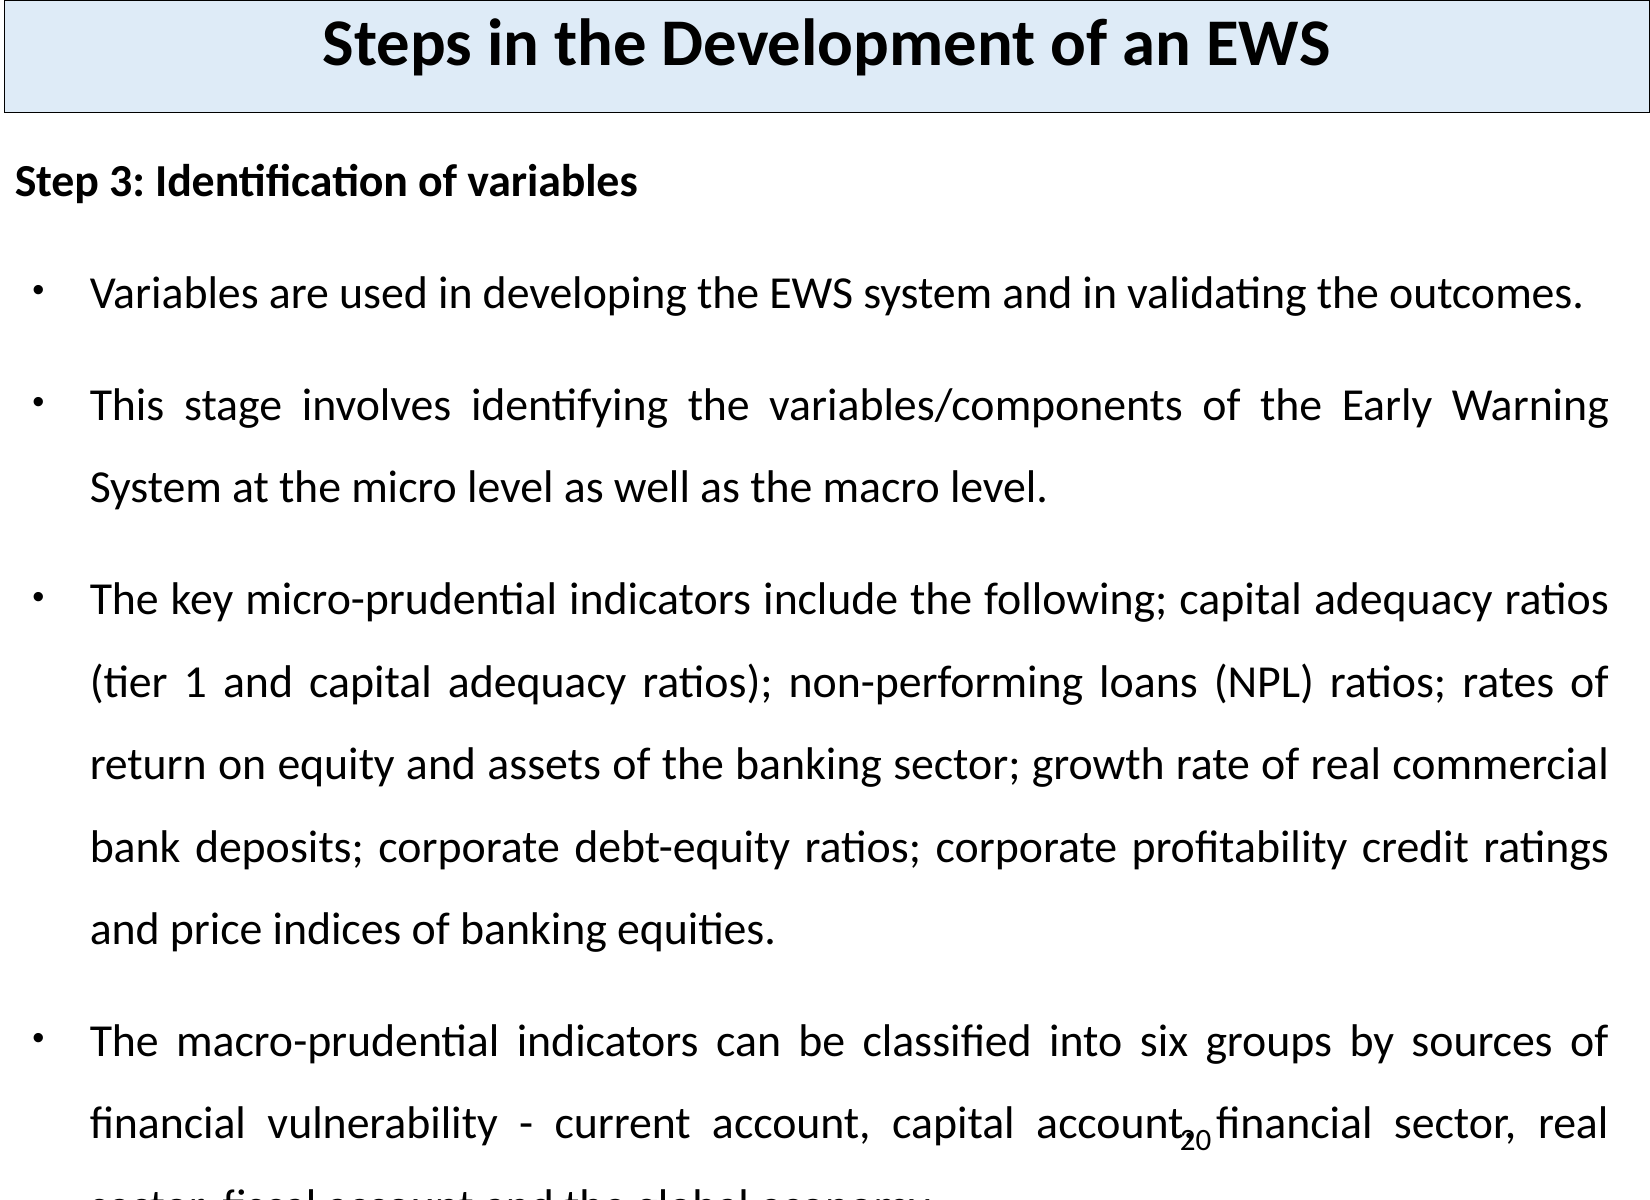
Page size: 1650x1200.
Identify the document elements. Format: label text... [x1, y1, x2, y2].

list Step 3: Identification of variables Variables are used in developing the EWS system and in validating the outcomes. This stage involves identifying the variables/components of the Early Warning System at the micro level as well as the macro level. The key micro-prudential indicators include the following; capital adequacy ratios (tier 1 and capital adequacy ratios); non-performing loans (NPL) ratios; rates of return on equity and assets of the banking sector; growth rate of real commercial bank deposits; corporate debt-equity ratios; corporate profitability credit ratings and price indices of banking equities. The macro-prudential indicators can be classified into six groups by sources of financial vulnerability - current account, capital account, financial sector, real sector, fiscal account and the global economy. [0, 115, 1625, 1177]
slide_number <numéro> [1165, 1112, 1537, 1177]
title Steps in the Development of an EWS [4, 0, 1650, 113]
